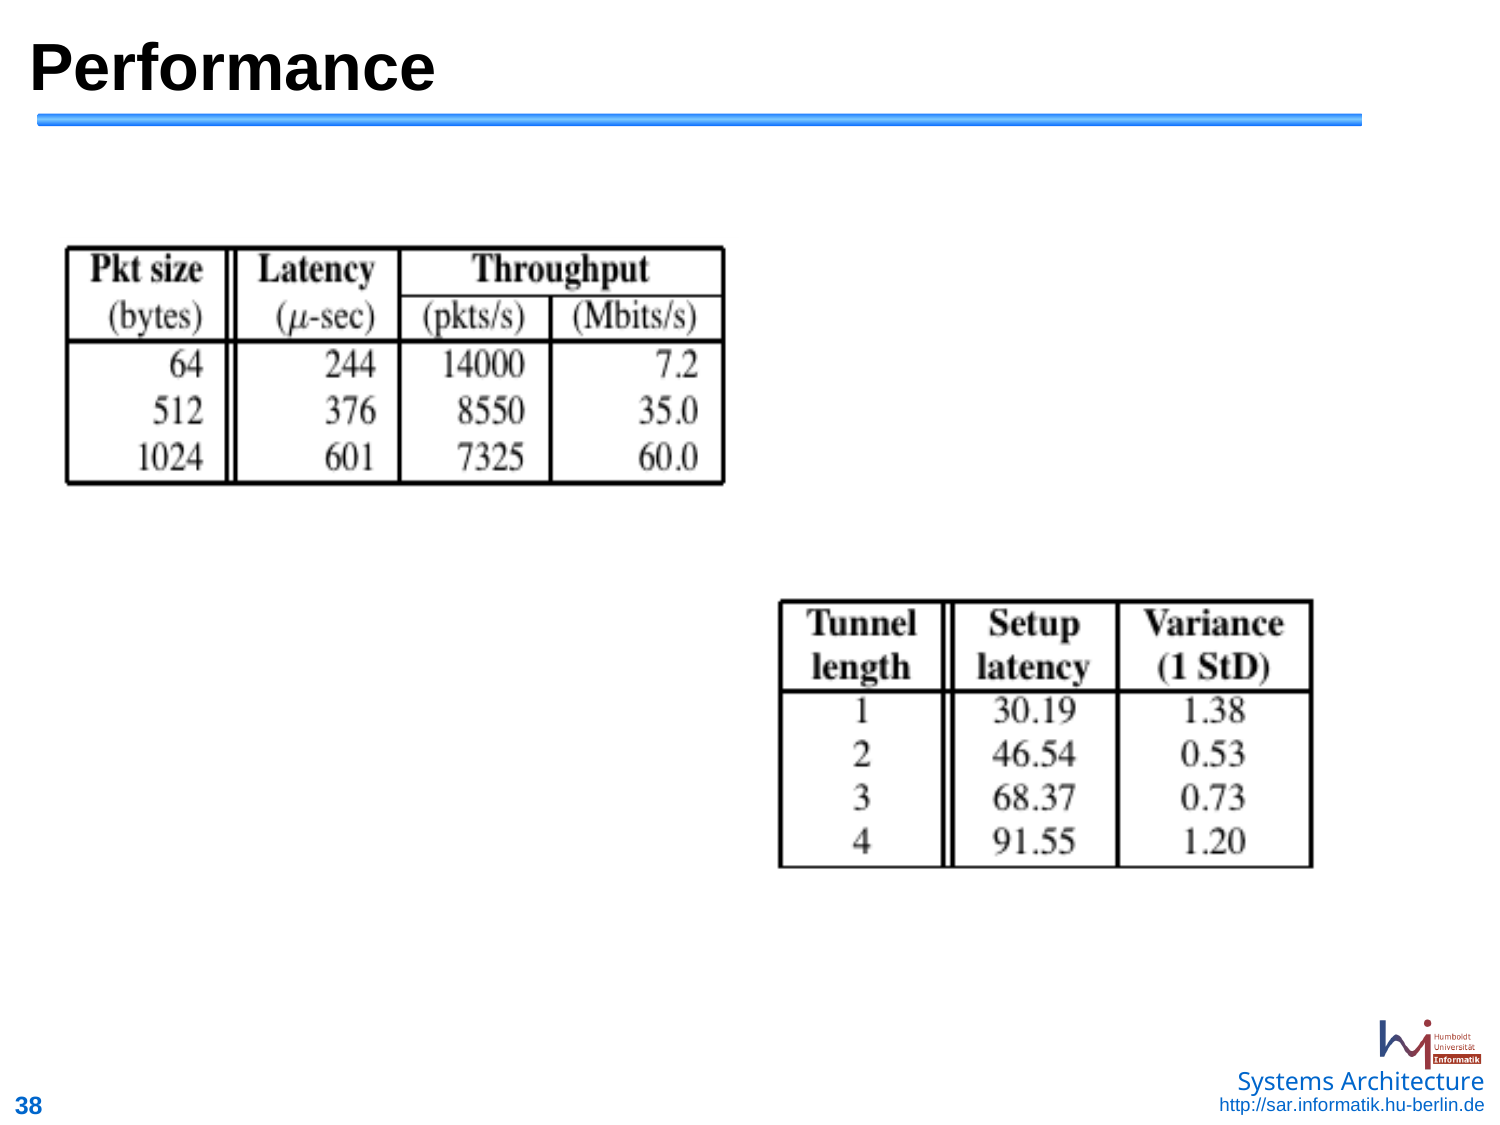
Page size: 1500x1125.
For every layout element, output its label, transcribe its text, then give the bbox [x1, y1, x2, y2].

picture [59, 236, 739, 502]
title Performance [29, 19, 1500, 115]
picture [1376, 1016, 1483, 1071]
picture [767, 590, 1333, 886]
